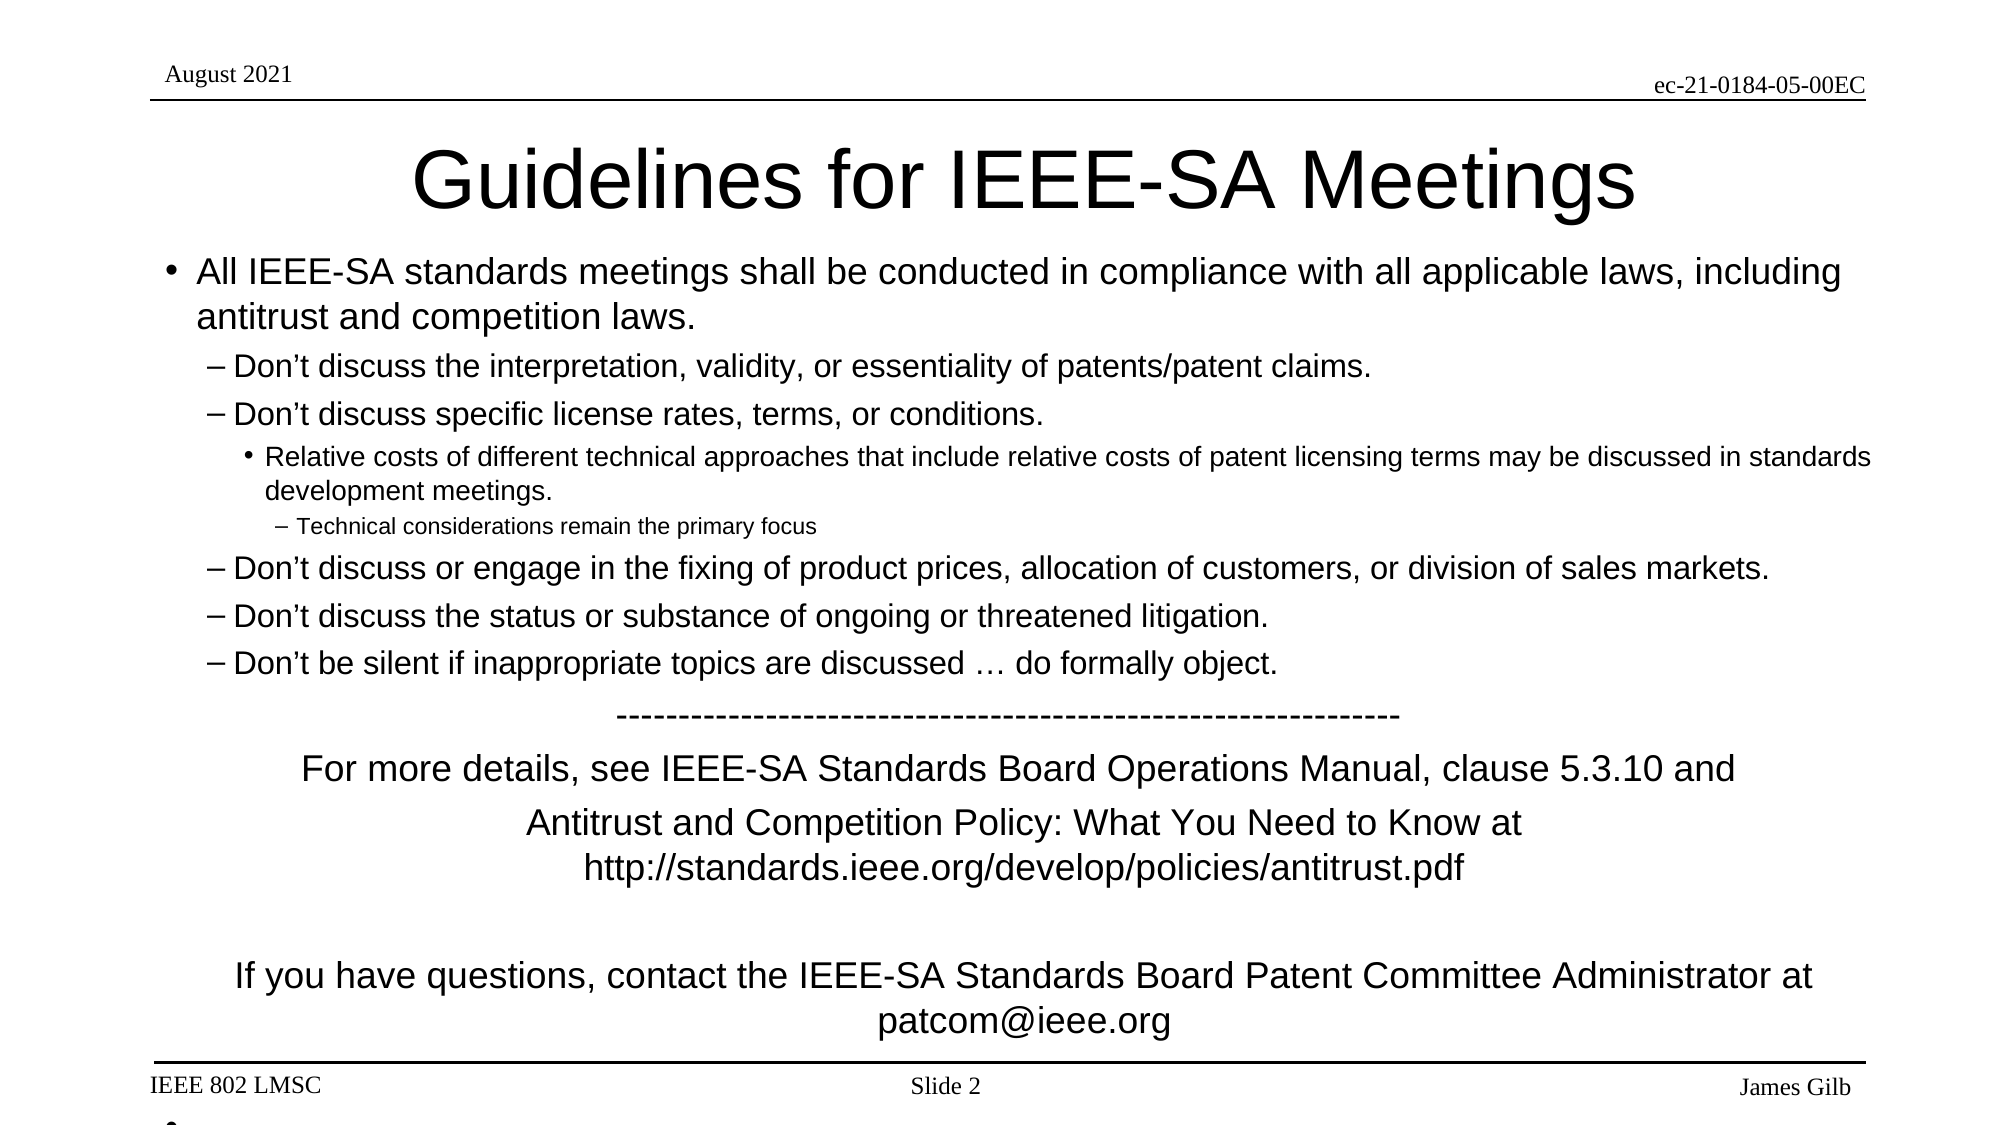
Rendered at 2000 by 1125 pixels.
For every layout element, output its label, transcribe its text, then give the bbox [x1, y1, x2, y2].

list All IEEE-SA standards meetings shall be conducted in compliance with all applicable laws, including antitrust and competition laws. Don’t discuss the interpretation, validity, or essentiality of patents/patent claims. Don’t discuss specific license rates, terms, or conditions. Relative costs of different technical approaches that include relative costs of patent licensing terms may be discussed in standards development meetings. Technical considerations remain the primary focus Don’t discuss or engage in the fixing of product prices, allocation of customers, or division of sales markets. Don’t discuss the status or substance of ongoing or threatened litigation. Don’t be silent if inappropriate topics are discussed … do formally object. --------------------------------------------------------------- For more details, see IEEE-SA Standards Board Operations Manual, clause 5.3.10 and Antitrust and Competition Policy: What You Need to Know at http://standards.ieee.org/develop/policies/antitrust.pdf If you have questions, contact the IEEE-SA Standards Board Patent Committee Administrator at patcom@ieee.org [149, 239, 1900, 1051]
title Guidelines for IEEE-SA Meetings [149, 112, 1900, 238]
